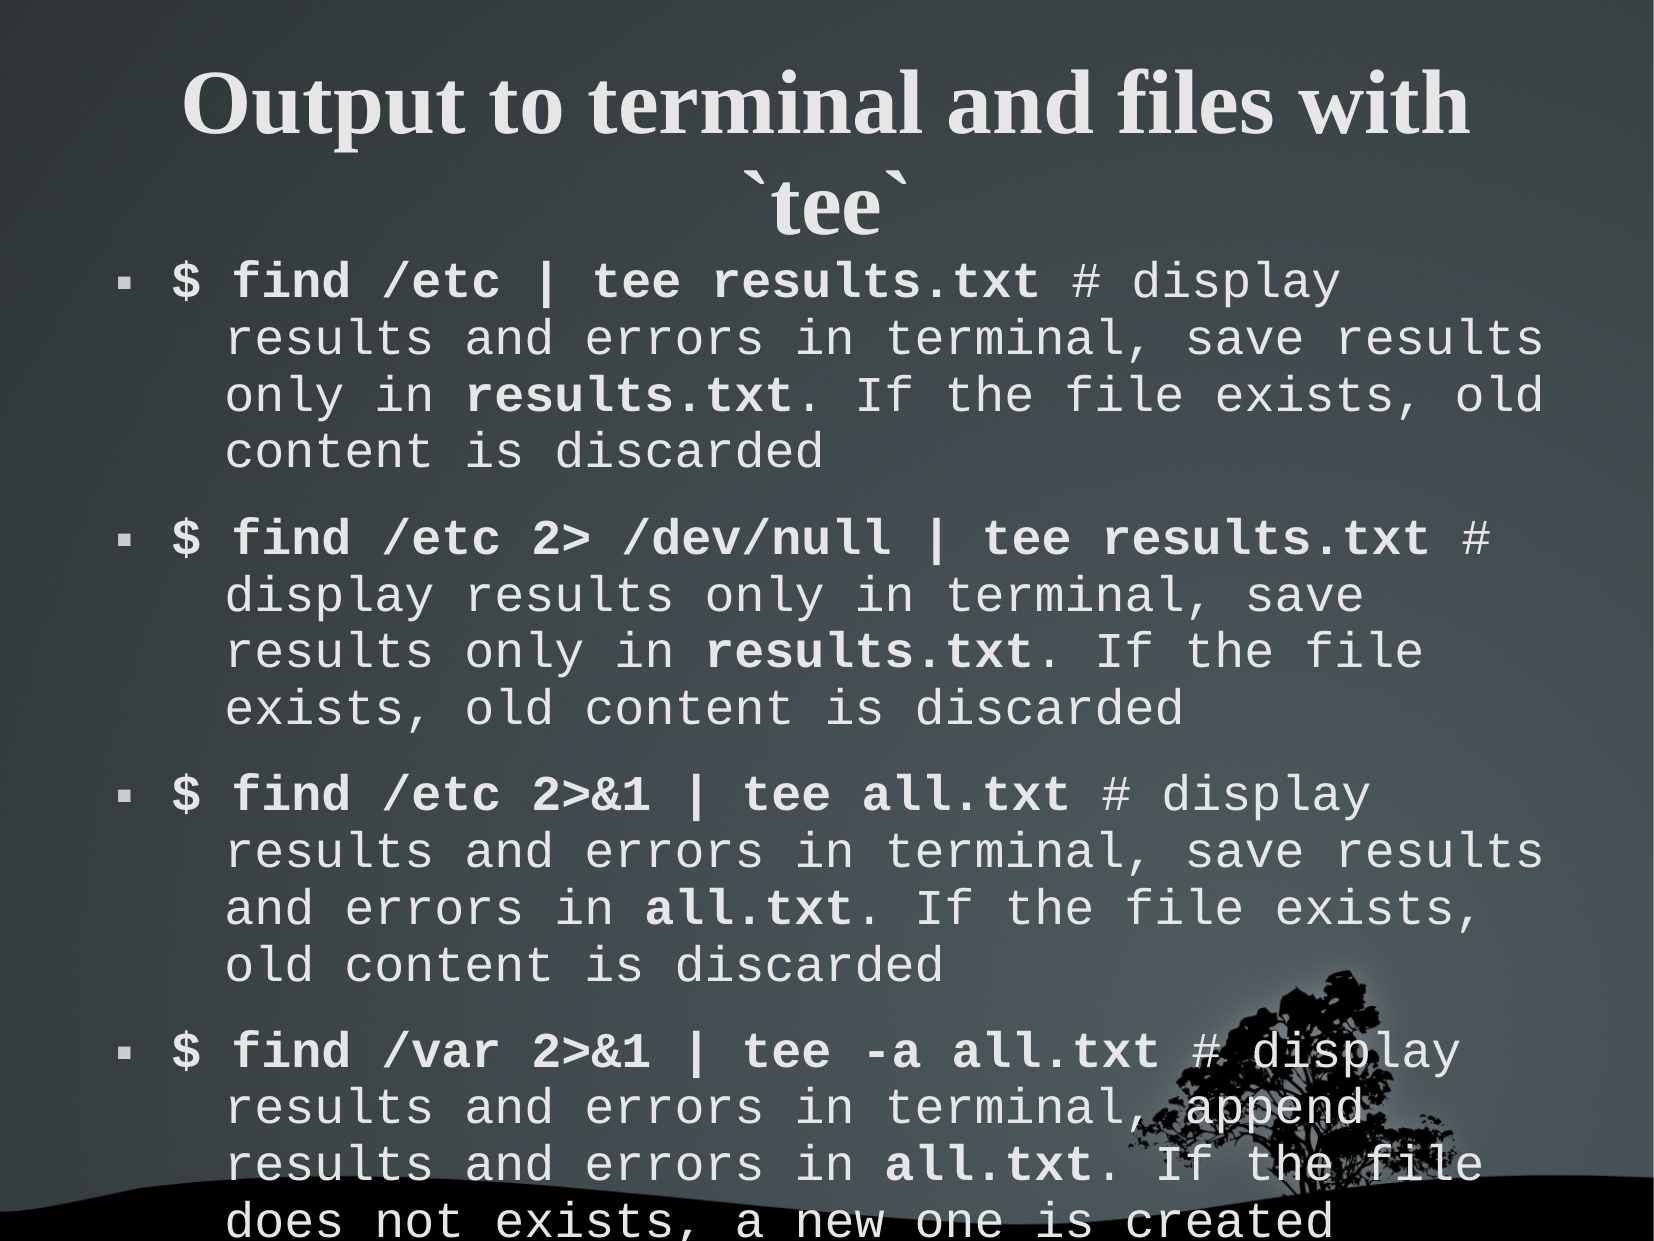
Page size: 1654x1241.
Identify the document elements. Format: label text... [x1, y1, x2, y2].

picture [1222, 1230, 1233, 1234]
picture [1133, 1230, 1145, 1234]
picture [322, 1230, 336, 1234]
title Output to terminal and files with `tee` [82, 33, 1571, 255]
picture [0, 0, 1654, 1241]
picture [1072, 1230, 1086, 1234]
picture [1283, 1230, 1296, 1234]
picture [652, 1230, 666, 1234]
picture [923, 1230, 935, 1234]
picture [742, 1230, 753, 1234]
picture [413, 1230, 425, 1234]
picture [833, 1230, 846, 1234]
picture [293, 1230, 306, 1234]
list $ find /etc | tee results.txt # display results and errors in terminal, save results only in results.txt. If the file exists, old content is discarded $ find /etc 2> /dev/null | tee results.txt # display results only in terminal, save results only in results.txt. If the file exists, old content is discarded $ find /etc 2>&1 | tee all.txt # display results and errors in terminal, save results and errors in all.txt. If the file exists, old content is discarded $ find /var 2>&1 | tee -a all.txt # display results and errors in terminal, append results and errors in all.txt. If the file does not exists, a new one is created [82, 255, 1571, 1230]
picture [263, 1230, 275, 1234]
picture [592, 1230, 606, 1234]
picture [233, 1230, 244, 1234]
picture [1193, 1230, 1206, 1234]
picture [983, 1230, 996, 1234]
picture [503, 1230, 516, 1234]
picture [1313, 1230, 1324, 1234]
